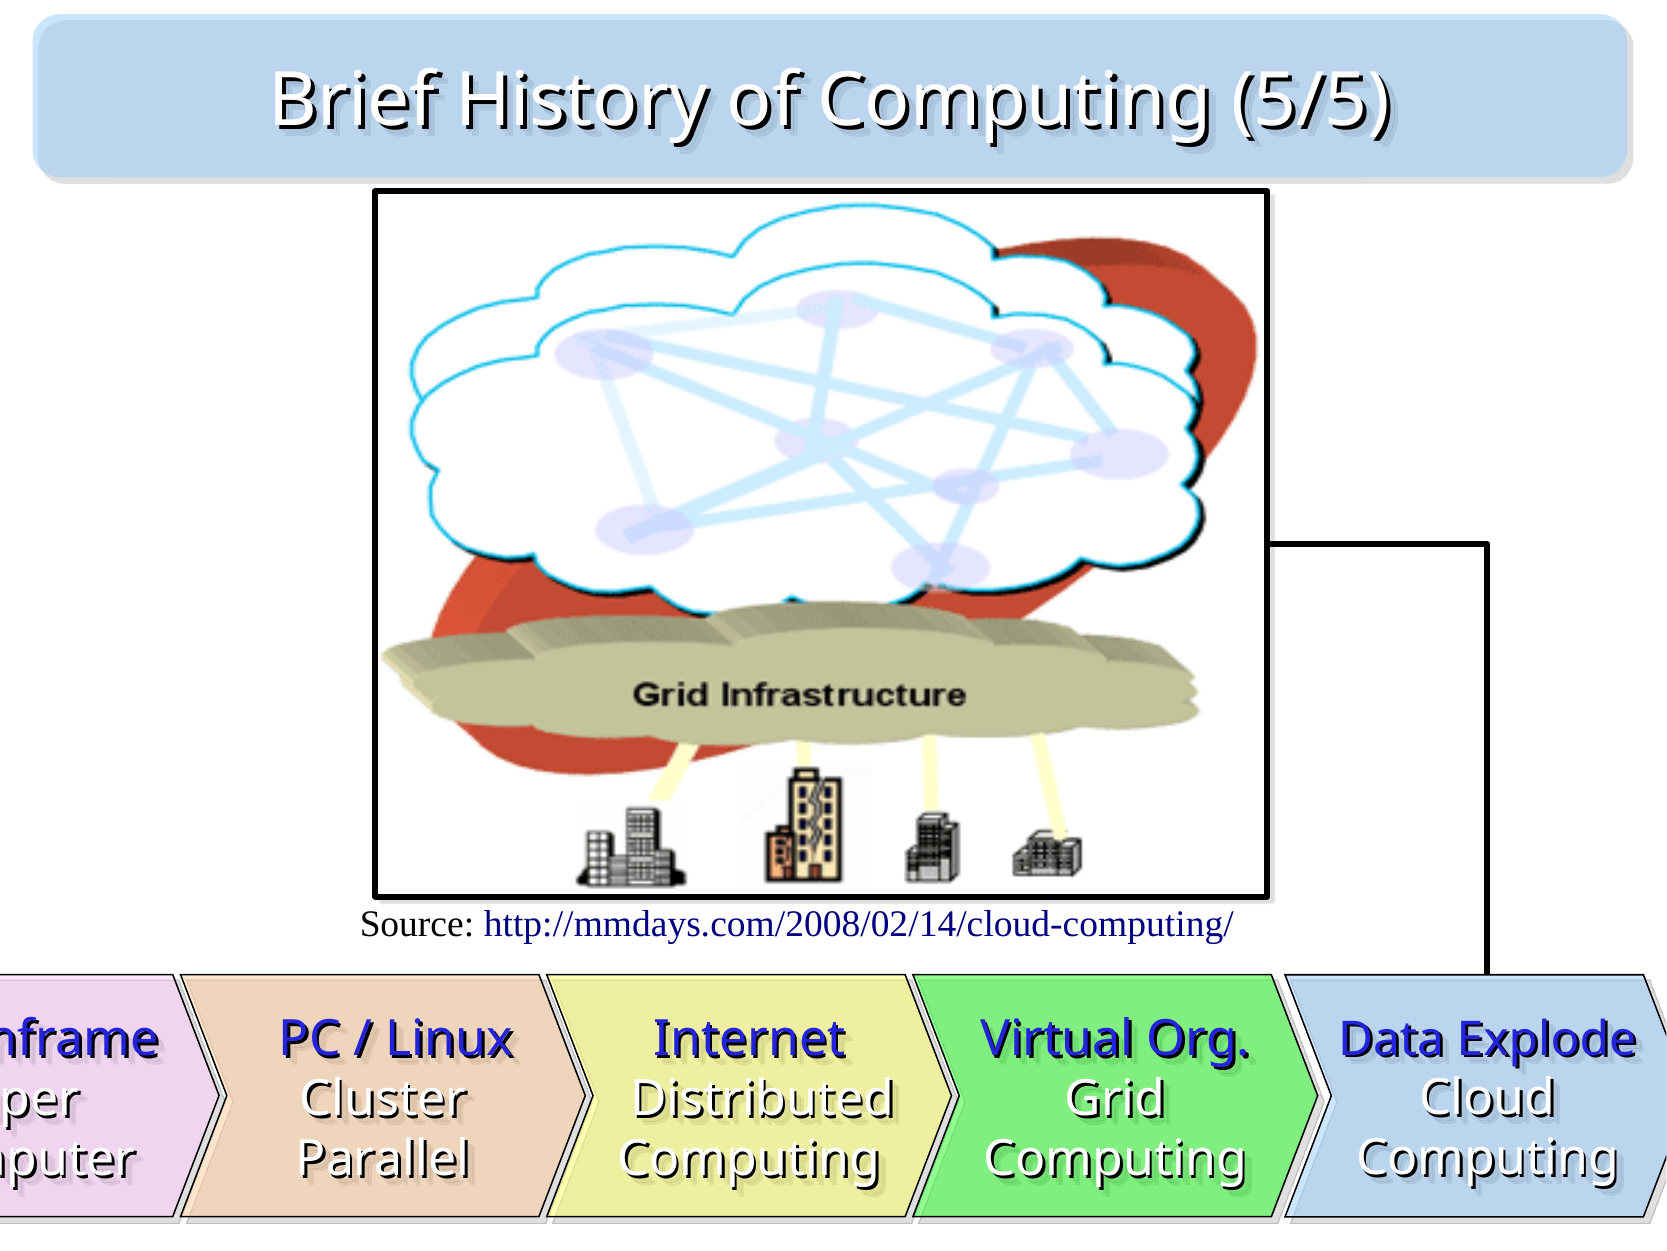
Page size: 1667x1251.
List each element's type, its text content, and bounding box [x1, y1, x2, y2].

text_box Internet Distributed Computing [546, 974, 952, 1217]
text_box Brief History of Computing (5/5) [32, 14, 1628, 178]
text_box Data Explode Cloud Computing [1285, 974, 1667, 1217]
text_box PC / Linux Cluster Parallel [180, 974, 586, 1217]
text_box Source: http://mmdays.com/2008/02/14/cloud-computing/ [177, 891, 1418, 967]
text_box Mainframe Super Computer [0, 974, 220, 1217]
picture [378, 193, 1265, 891]
text_box Virtual Org. Grid Computing [912, 974, 1318, 1217]
